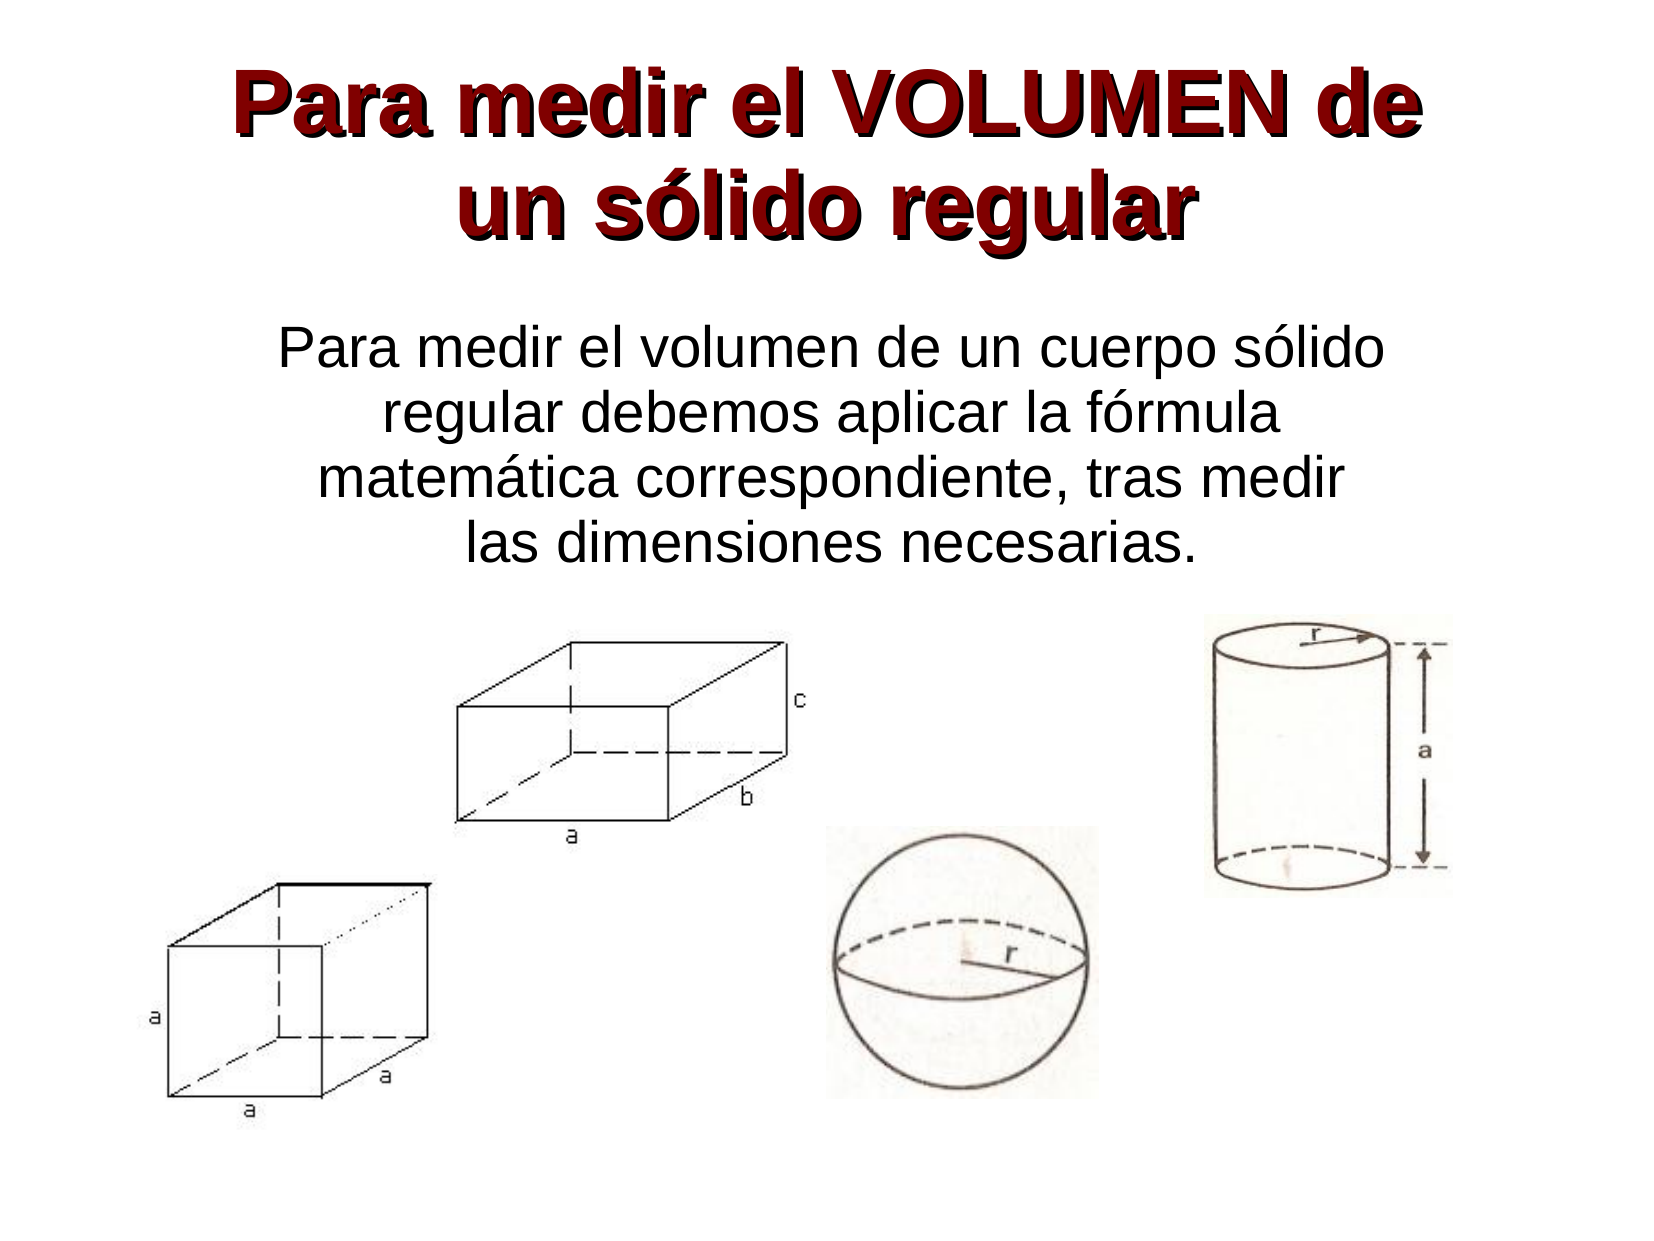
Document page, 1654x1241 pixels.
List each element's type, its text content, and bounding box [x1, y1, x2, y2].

title Para medir el VOLUMEN de un sólido regular [82, 49, 1571, 257]
text_box Para medir el volumen de un cuerpo sólido regular debemos aplicar la fórmula matemática correspondiente, tras medir las dimensiones necesarias. [259, 307, 1406, 582]
picture [123, 614, 1099, 1146]
picture [1204, 614, 1453, 898]
